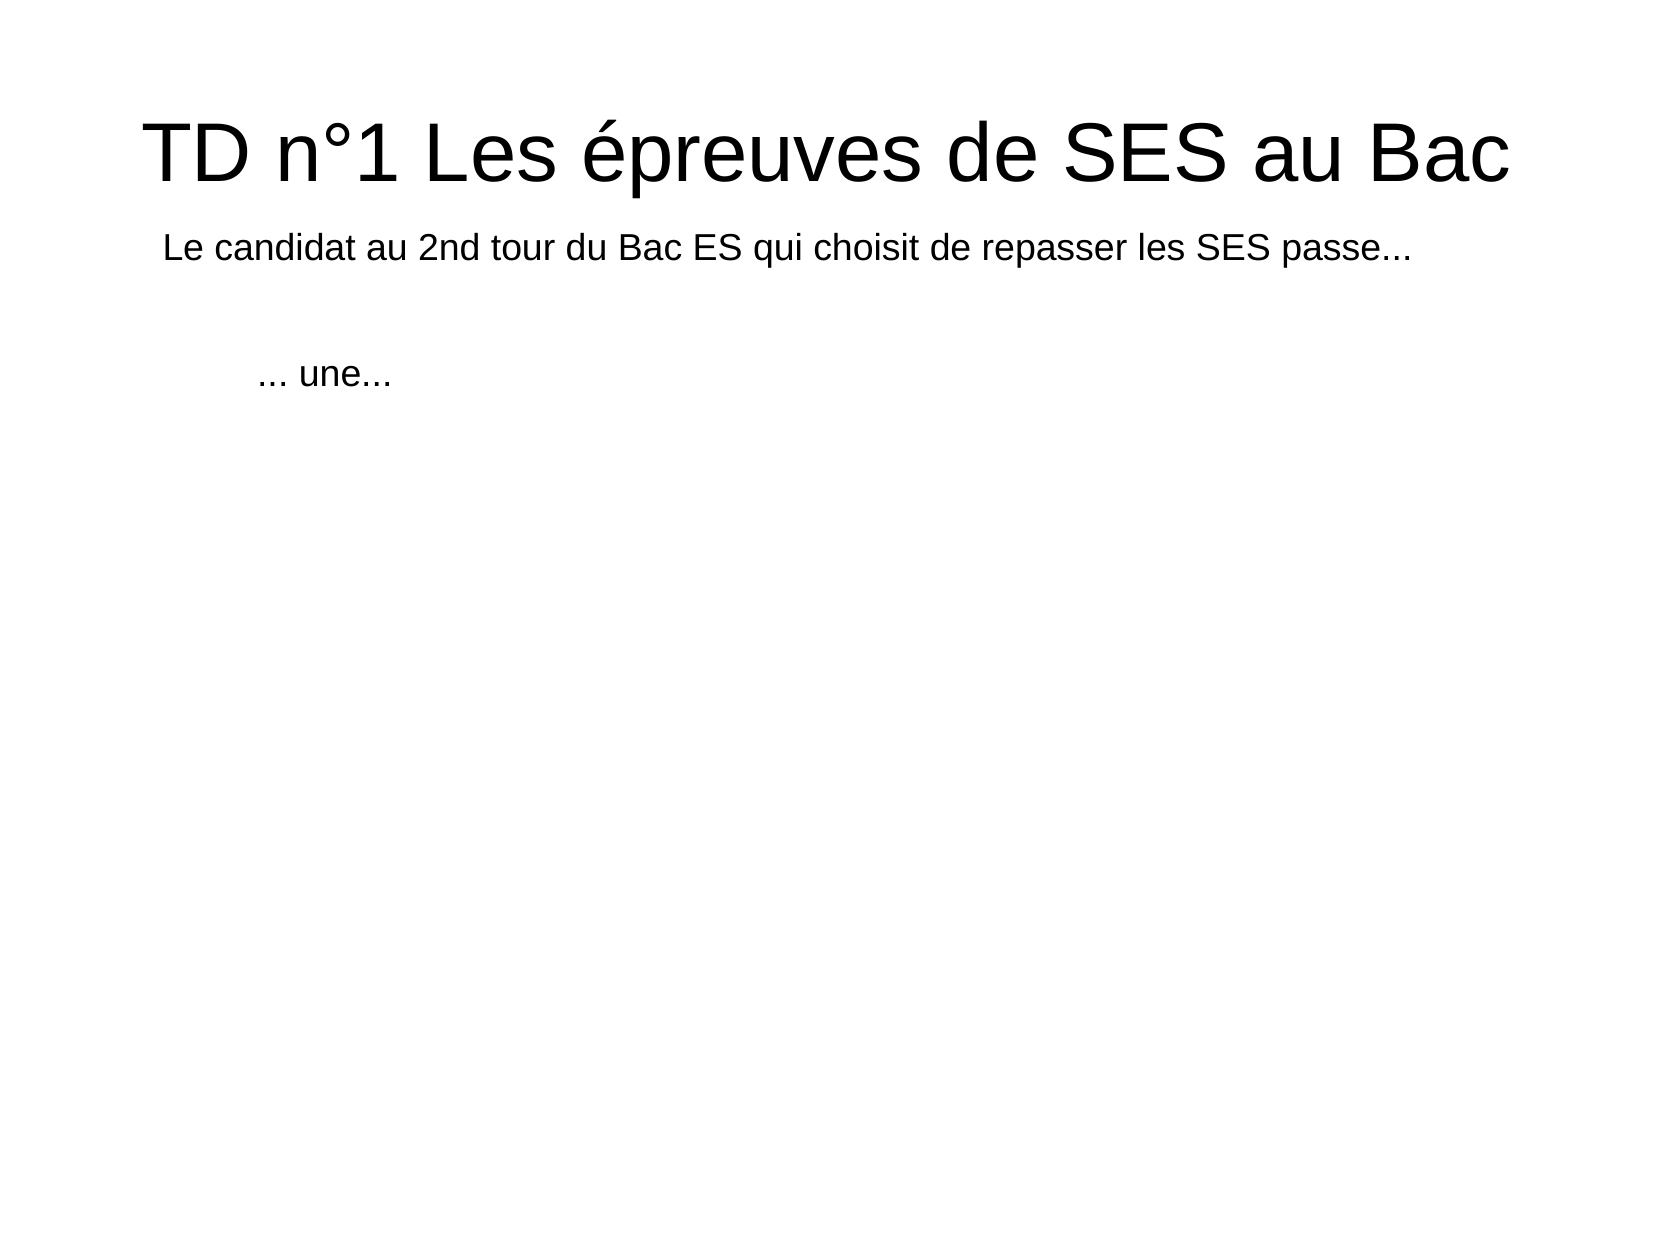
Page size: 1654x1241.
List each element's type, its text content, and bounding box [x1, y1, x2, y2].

title TD n°1 Les épreuves de SES au Bac [82, 49, 1571, 257]
text_box Le candidat au 2nd tour du Bac ES qui choisit de repasser les SES passe... [147, 218, 1431, 276]
text_box ... une... [147, 345, 502, 403]
